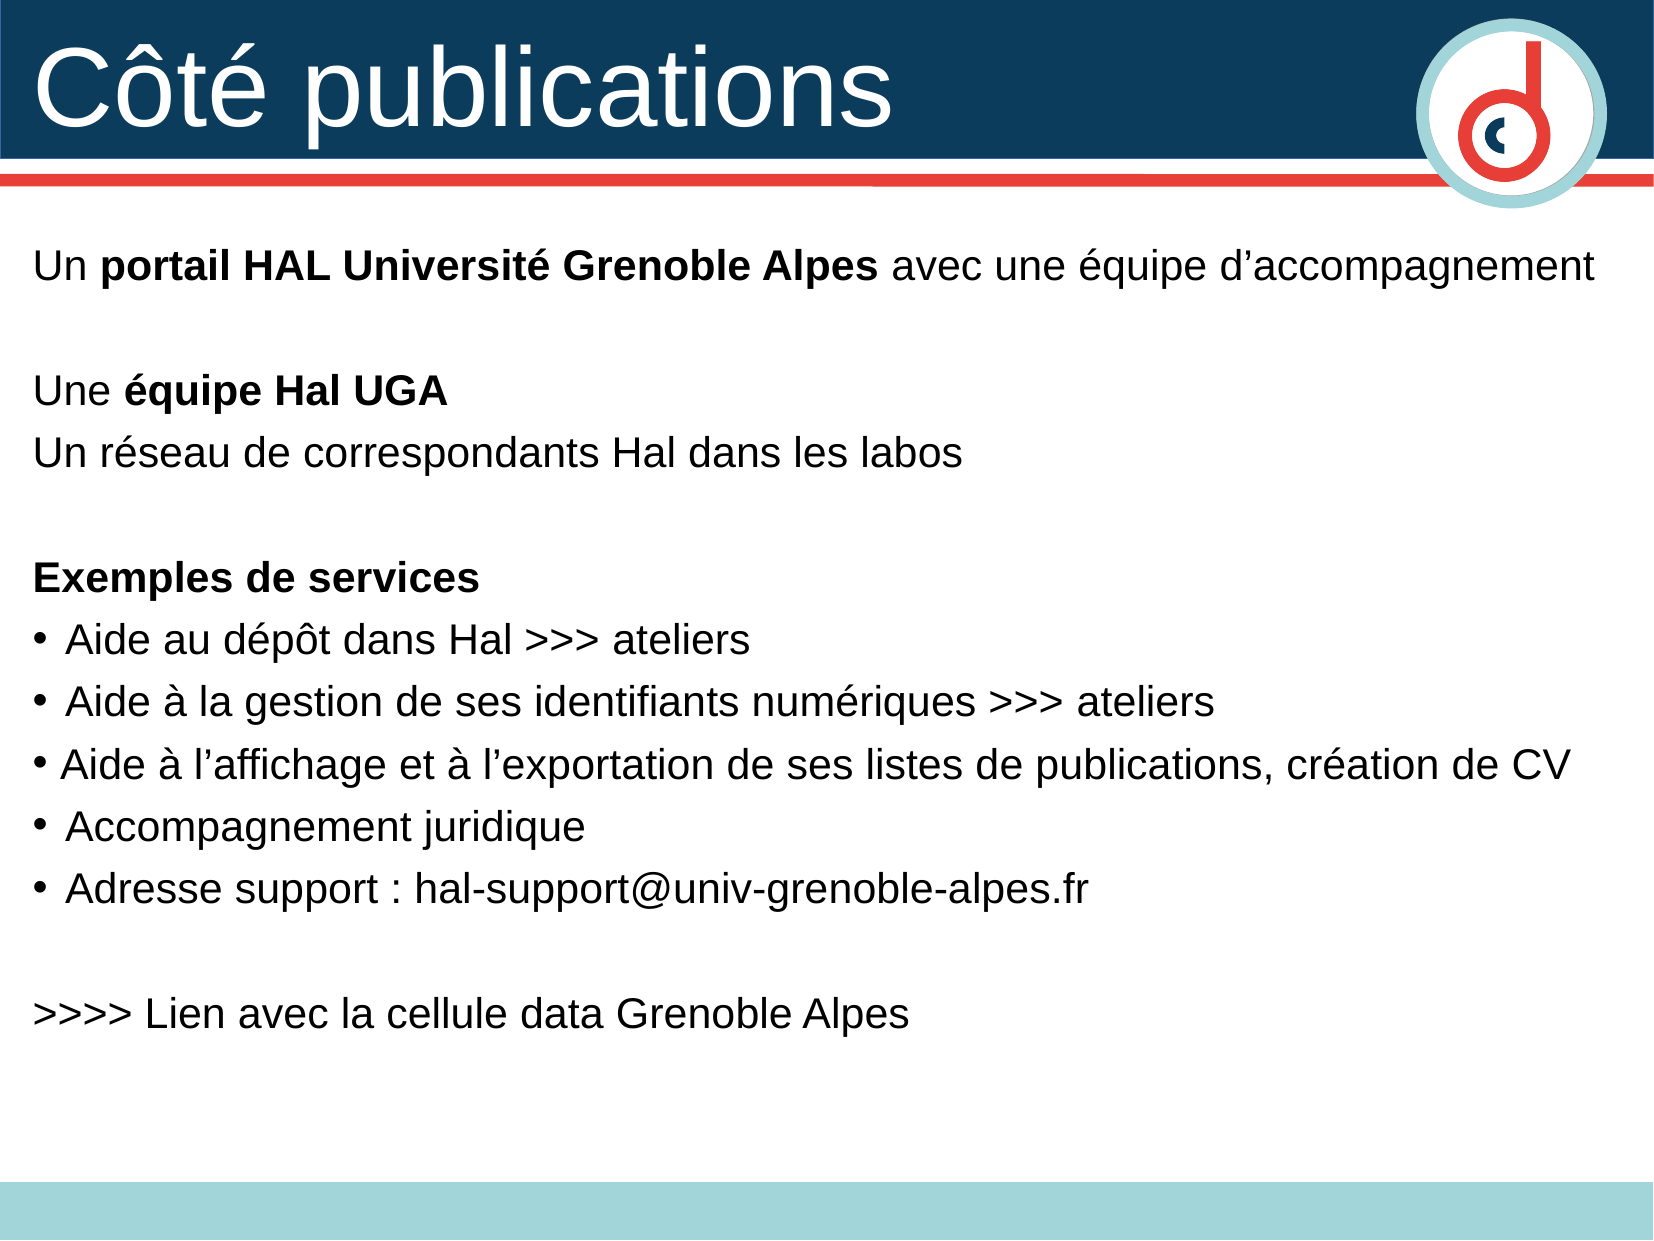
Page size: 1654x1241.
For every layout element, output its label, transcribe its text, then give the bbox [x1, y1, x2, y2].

title Côté publications [17, 11, 1412, 159]
list Un portail HAL Université Grenoble Alpes avec une équipe d’accompagnement Une équipe Hal UGA Un réseau de correspondants Hal dans les labos Exemples de services Aide au dépôt dans Hal >>> ateliers Aide à la gestion de ses identifiants numériques >>> ateliers Aide à l’affichage et à l’exportation de ses listes de publications, création de CV Accompagnement juridique Adresse support : hal-support@univ-grenoble-alpes.fr >>>> Lien avec la cellule data Grenoble Alpes [17, 230, 1642, 1048]
